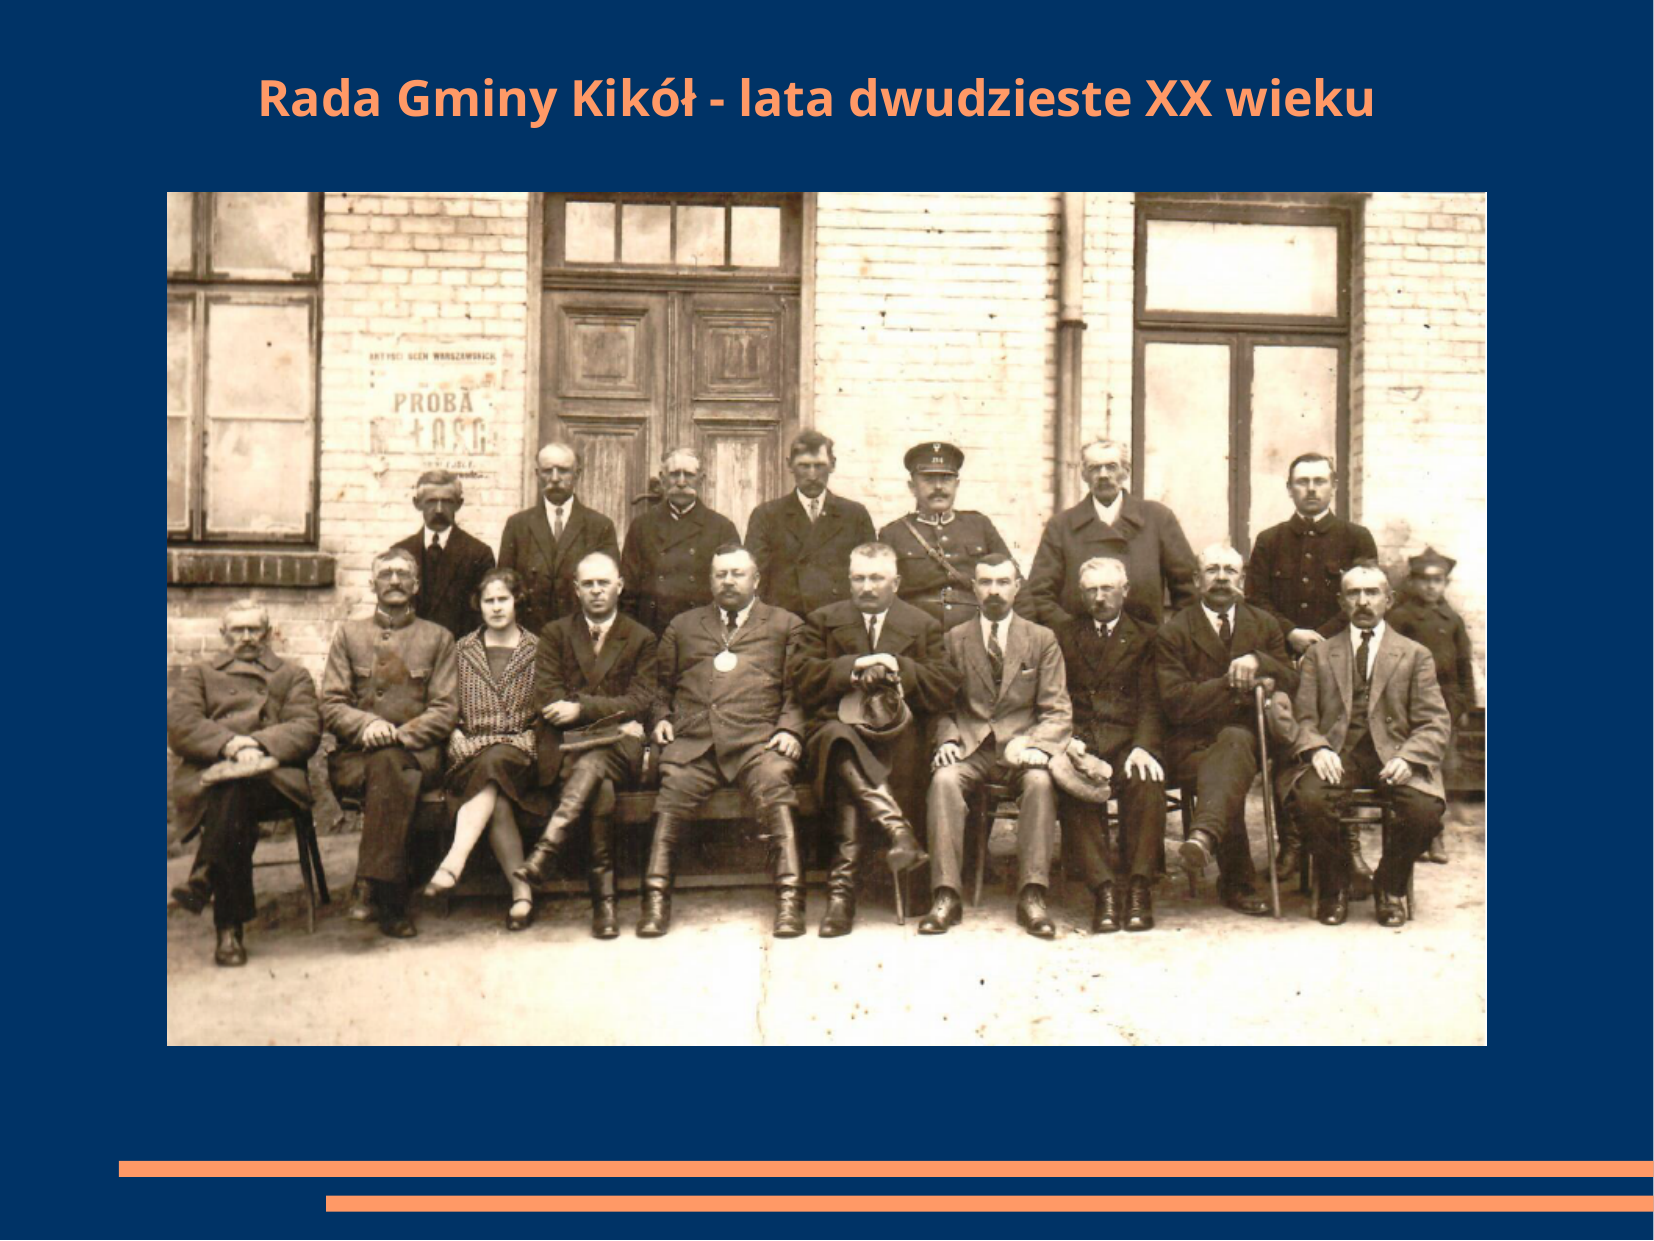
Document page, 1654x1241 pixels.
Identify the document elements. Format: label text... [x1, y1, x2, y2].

picture [167, 201, 1487, 1046]
title Rada Gminy Kikół - lata dwudzieste XX wieku [111, 0, 1524, 201]
